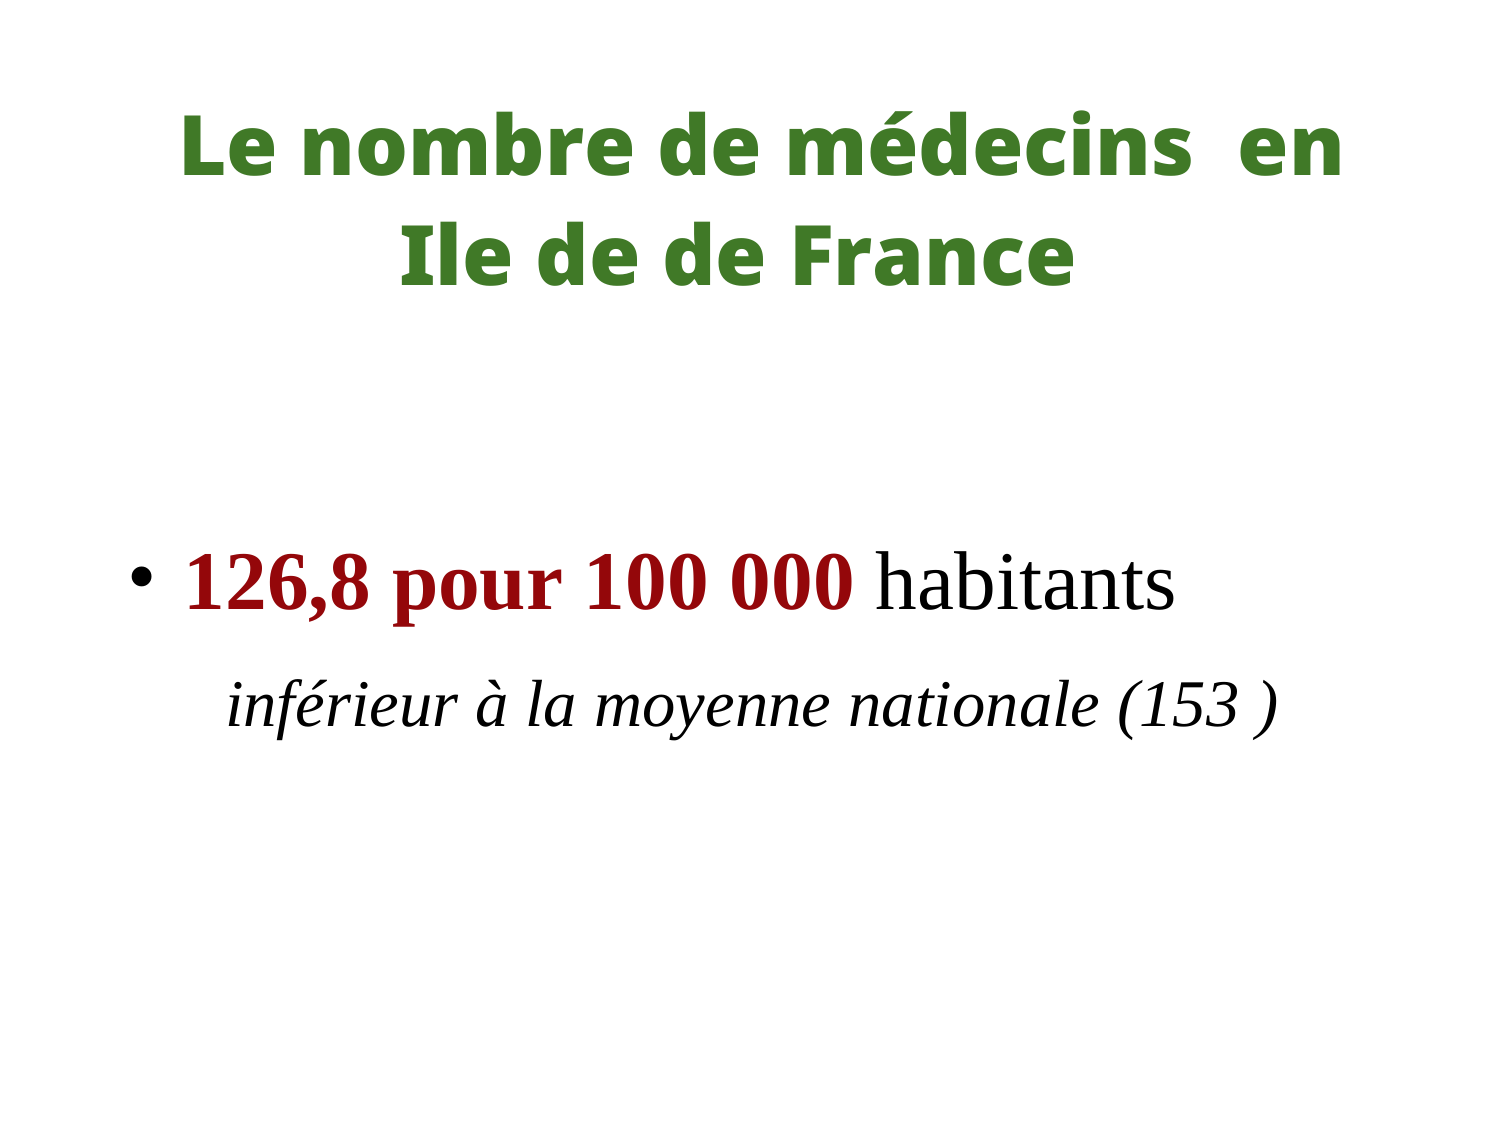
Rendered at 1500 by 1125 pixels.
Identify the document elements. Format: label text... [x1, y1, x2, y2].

list 126,8 pour 100 000 habitants inférieur à la moyenne nationale (153 ) [112, 324, 1388, 1000]
title Le nombre de médecins en Ile de de France [112, 99, 1388, 288]
